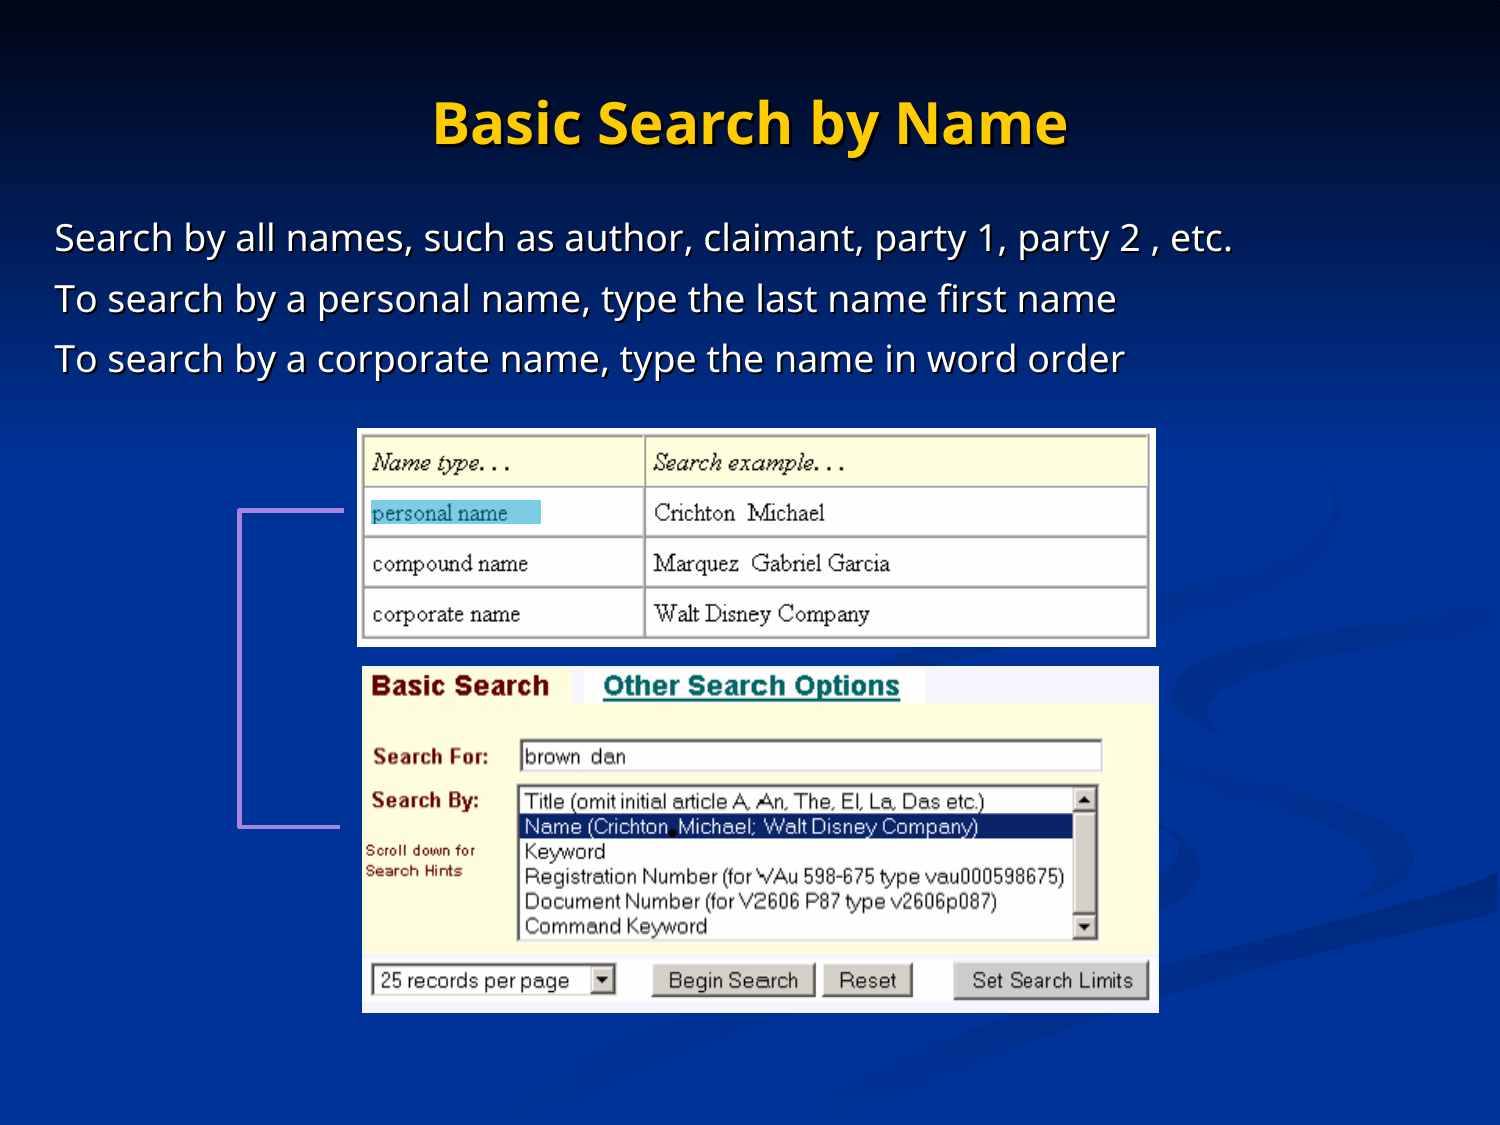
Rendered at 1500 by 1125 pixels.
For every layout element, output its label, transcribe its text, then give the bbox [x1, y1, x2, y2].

title Basic Search by Name [295, 79, 1205, 165]
chart [362, 666, 1159, 1013]
chart [357, 428, 1156, 647]
list Search by all names, such as author, claimant, party 1, party 2 , etc. To search by a personal name, type the last name first name To search by a corporate name, type the name in word order [39, 204, 1453, 374]
text_box [370, 499, 542, 525]
